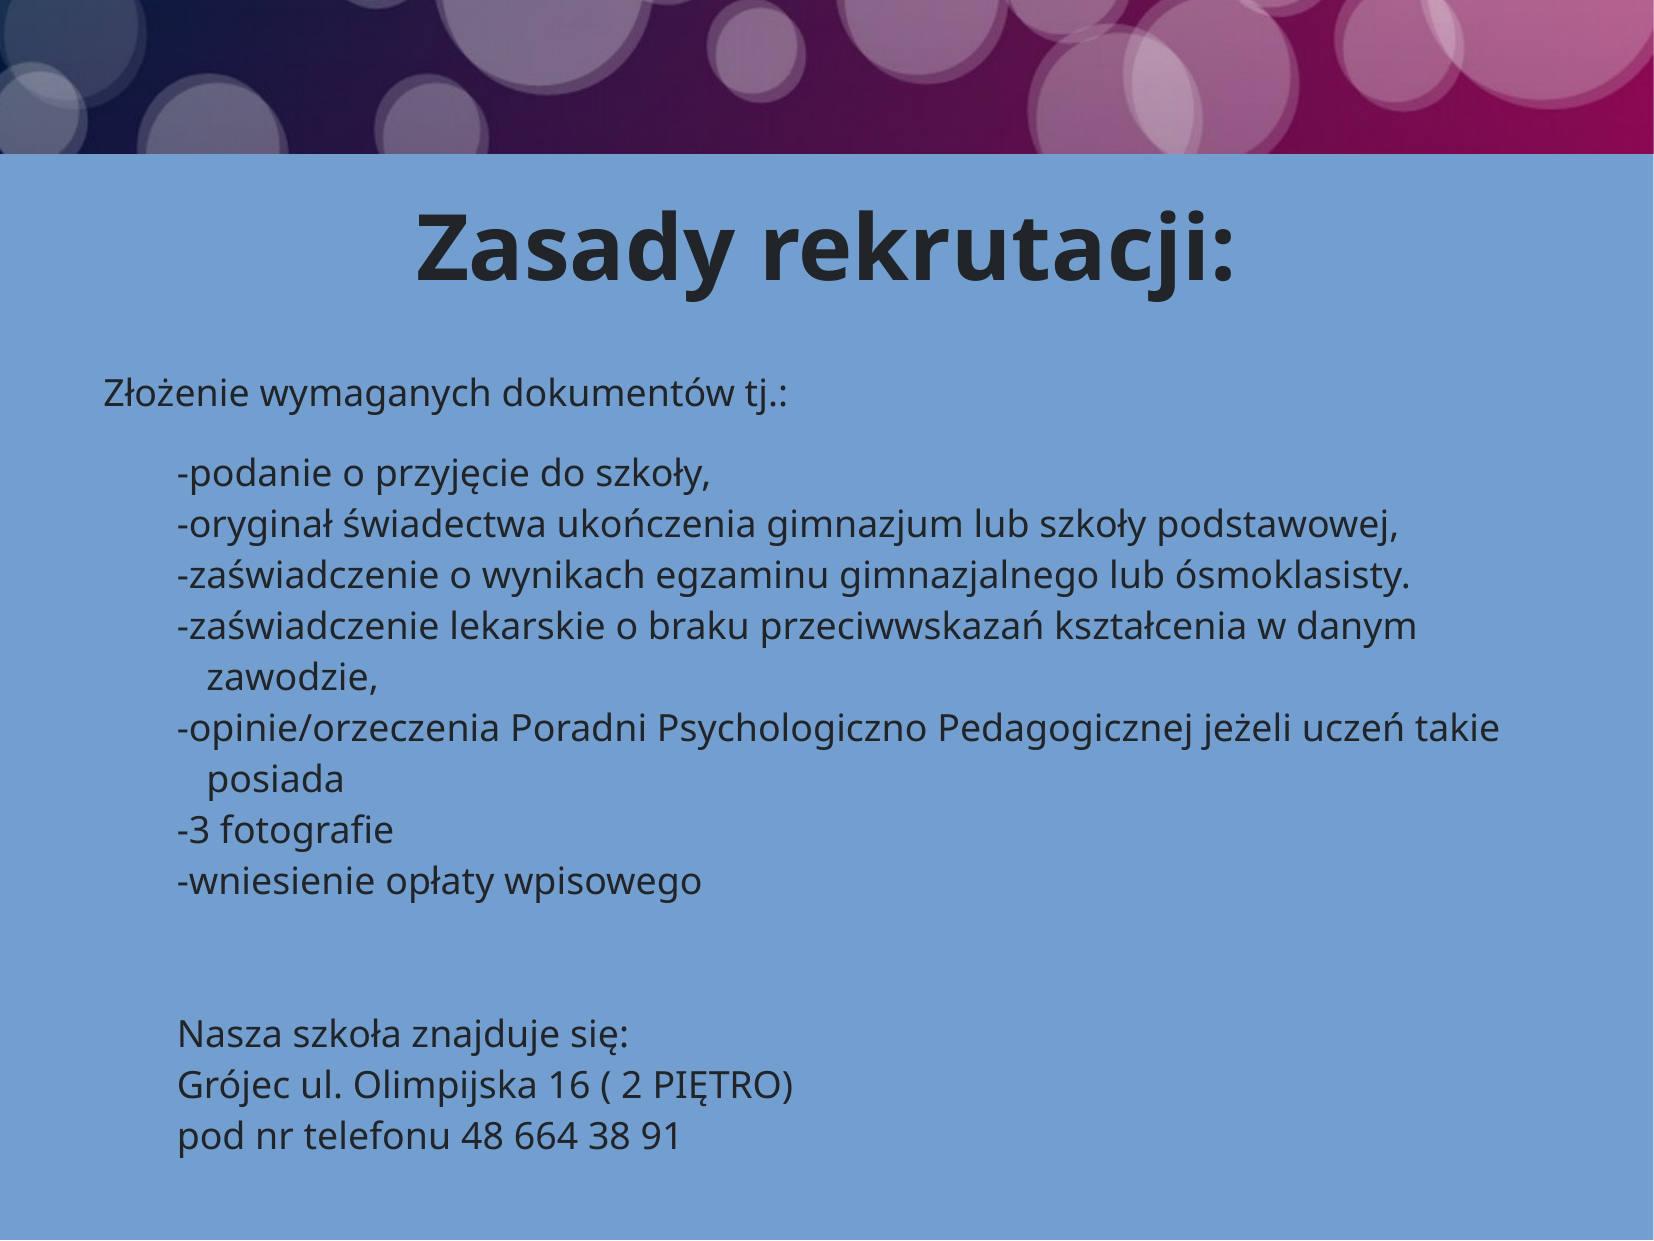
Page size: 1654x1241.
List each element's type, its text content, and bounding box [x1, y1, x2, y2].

title Zasady rekrutacji: [82, 159, 1571, 331]
list Złożenie wymaganych dokumentów tj.: -podanie o przyjęcie do szkoły, -oryginał świadectwa ukończenia gimnazjum lub szkoły podstawowej, -zaświadczenie o wynikach egzaminu gimnazjalnego lub ósmoklasisty. -zaświadczenie lekarskie o braku przeciwwskazań kształcenia w danym zawodzie, -opinie/orzeczenia Poradni Psychologiczno Pedagogicznej jeżeli uczeń takie posiada -3 fotografie -wniesienie opłaty wpisowego Nasza szkoła znajduje się: Grójec ul. Olimpijska 16 ( 2 PIĘTRO) pod nr telefonu 48 664 38 91 [59, 366, 1548, 1087]
picture [0, 0, 1654, 154]
